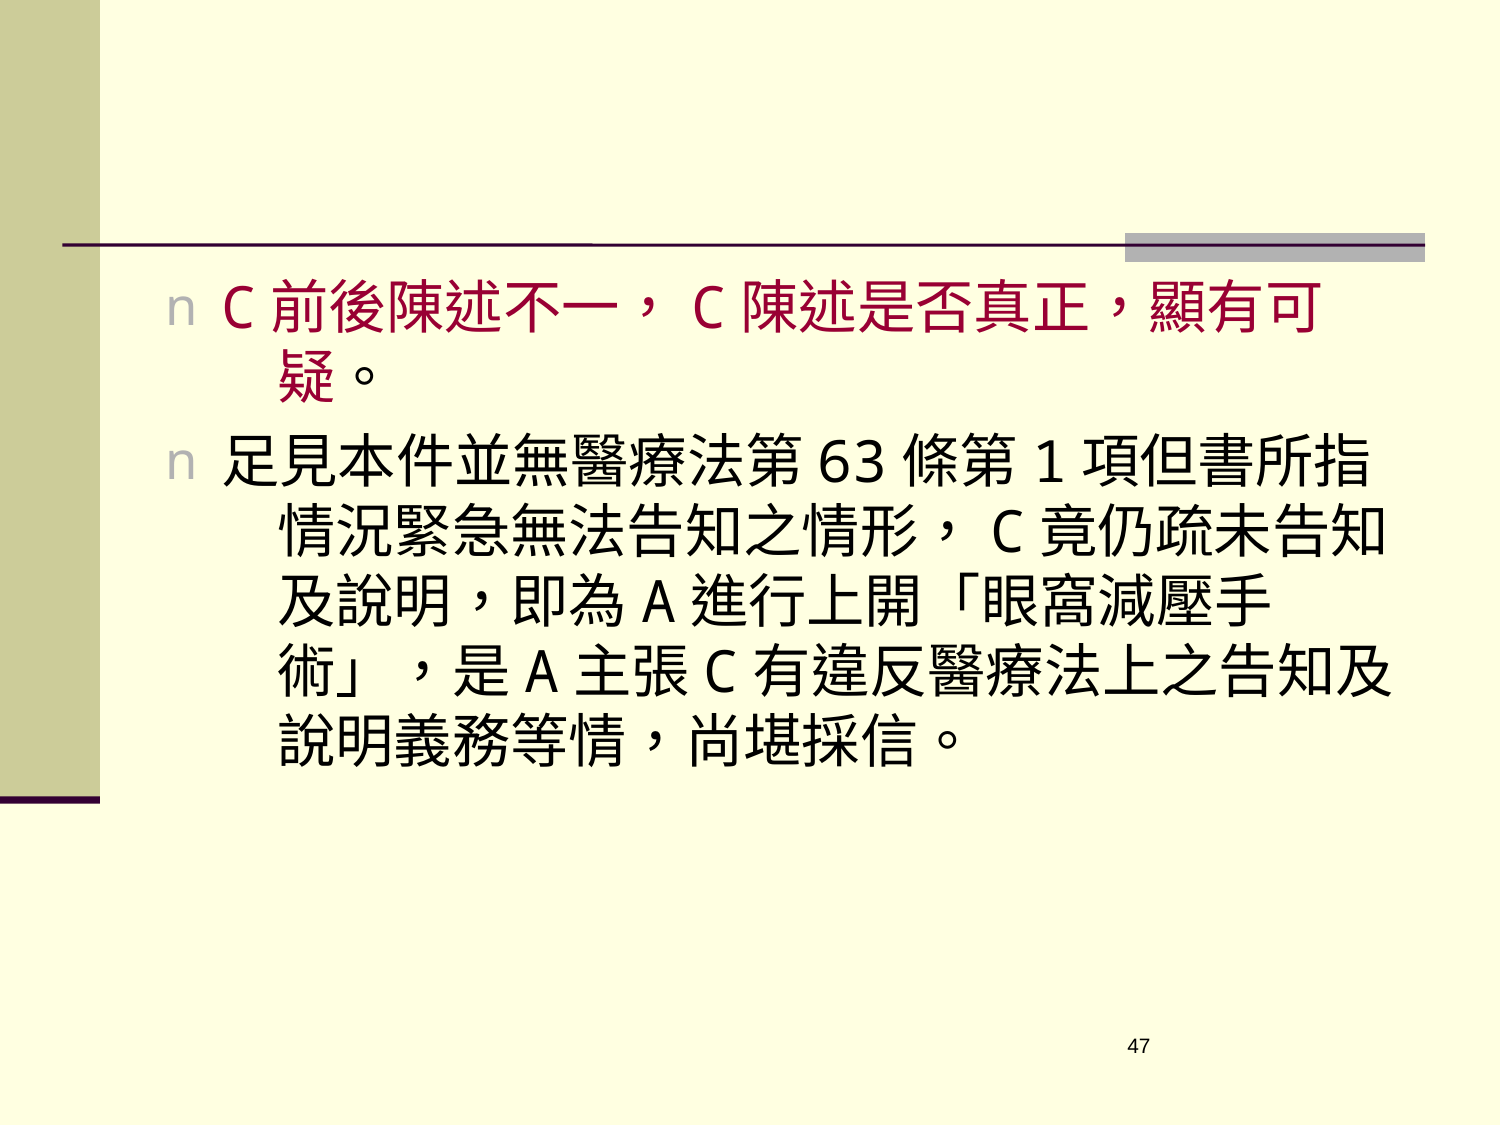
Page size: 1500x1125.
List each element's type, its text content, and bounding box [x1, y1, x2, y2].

text_box [1112, 1025, 1426, 1101]
list C前後陳述不一，C陳述是否真正，顯有可疑。 足見本件並無醫療法第63條第1項但書所指情況緊急無法告知之情形，C竟仍疏未告知及說明，即為A進行上開「眼窩減壓手術」，是A主張C有違反醫療法上之告知及說明義務等情，尚堪採信。 [150, 262, 1426, 1006]
